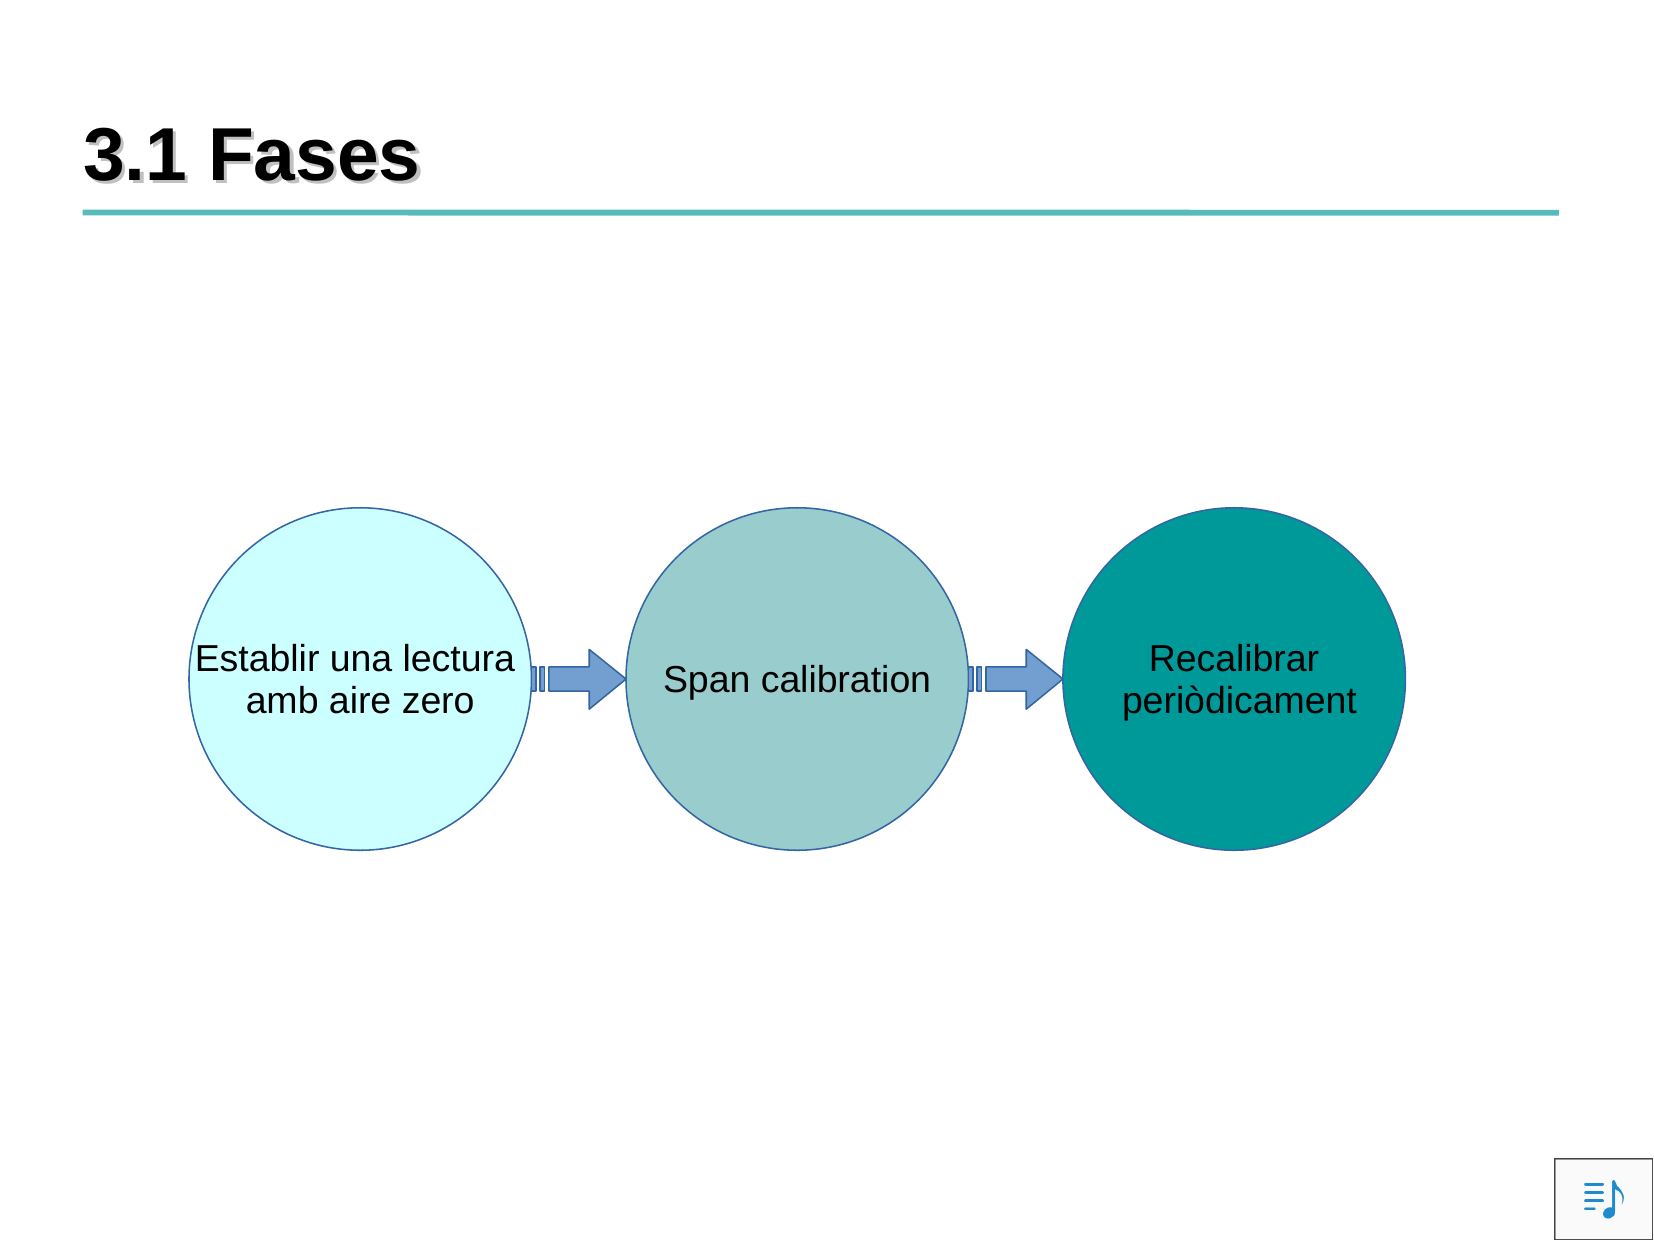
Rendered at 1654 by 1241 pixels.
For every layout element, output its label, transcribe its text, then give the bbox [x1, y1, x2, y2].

text_box Span calibration [625, 507, 968, 851]
text_box [540, 666, 545, 692]
text_box [985, 649, 1063, 710]
text_box [531, 666, 536, 692]
text_box Establir una lectura amb aire zero [188, 507, 531, 851]
title 3.1 Fases [83, 49, 1572, 257]
text_box [548, 649, 627, 710]
text_box [1553, 1157, 1654, 1241]
text_box [968, 666, 973, 692]
text_box [977, 666, 982, 692]
picture [83, 209, 1559, 216]
text_box Recalibrar periòdicament [1062, 507, 1406, 851]
